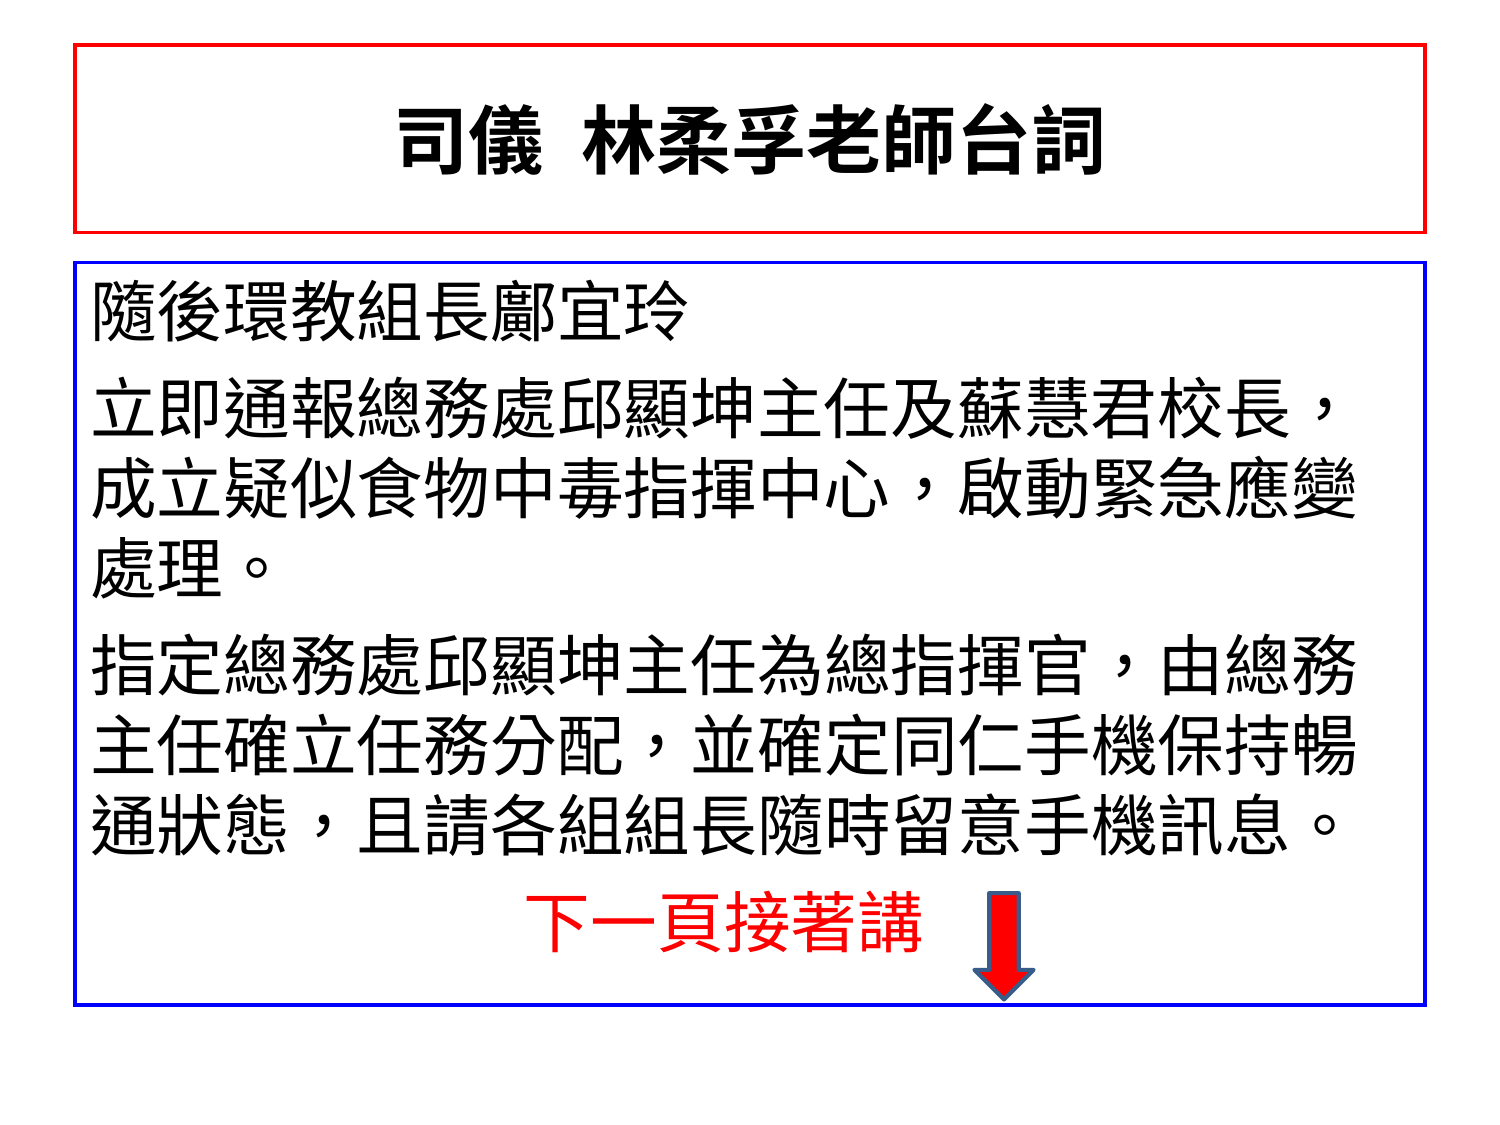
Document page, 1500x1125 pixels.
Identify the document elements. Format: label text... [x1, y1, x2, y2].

list 隨後環教組長鄺宜玲 立即通報總務處邱顯坤主任及蘇慧君校長，成立疑似食物中毒指揮中心，啟動緊急應變處理。 指定總務處邱顯坤主任為總指揮官，由總務主任確立任務分配，並確定同仁手機保持暢通狀態，且請各組組長隨時留意手機訊息。 下一頁接著講 [75, 262, 1426, 1005]
text_box [974, 893, 1034, 1000]
title 司儀 林柔孚老師台詞 [75, 45, 1426, 233]
